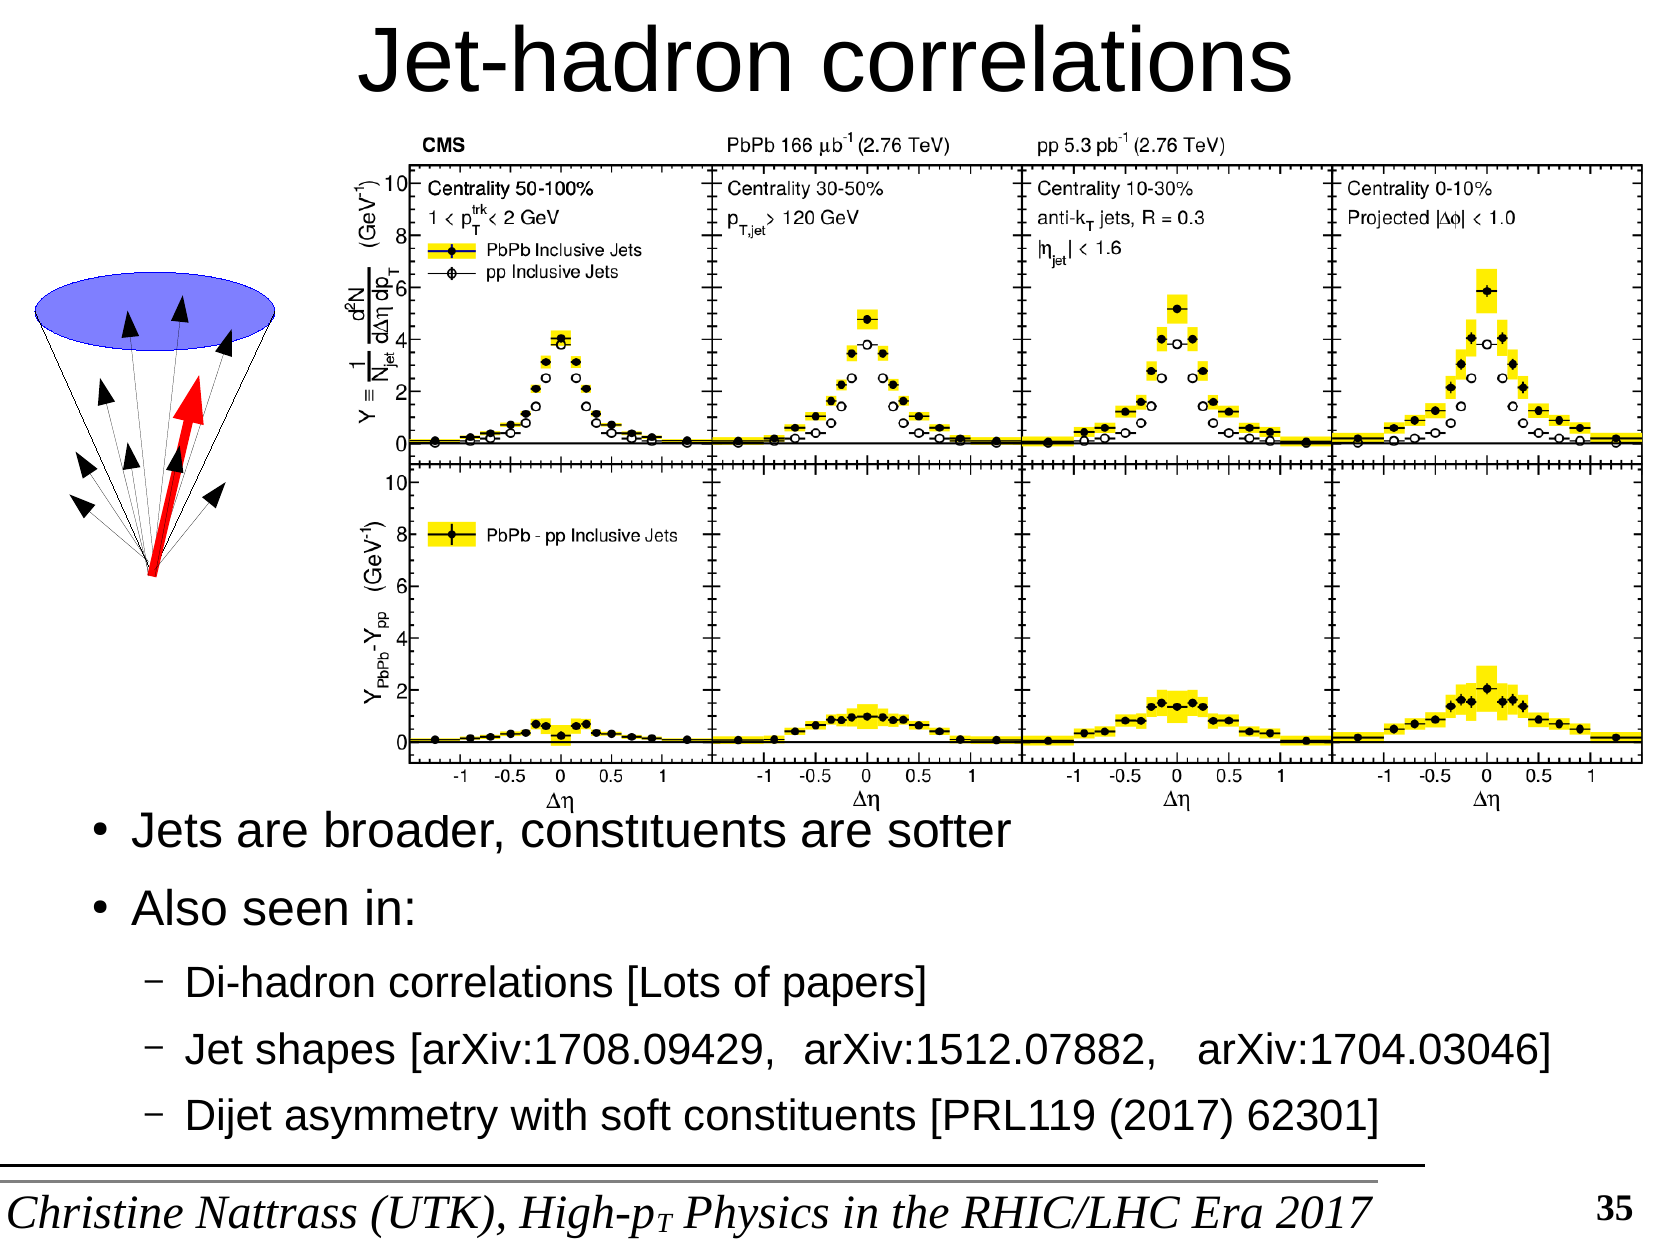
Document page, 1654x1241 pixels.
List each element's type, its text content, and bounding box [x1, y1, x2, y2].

title Jet-hadron correlations [82, 0, 1571, 123]
picture [343, 117, 1654, 815]
text_box [34, 272, 275, 351]
list Jets are broader, constituents are softer Also seen in: Di-hadron correlations [Lots of papers] Jet shapes [arXiv:1708.09429, arXiv:1512.07882, arXiv:1704.03046] Dijet asymmetry with soft constituents [PRL119 (2017) 62301] [78, 802, 1567, 1155]
